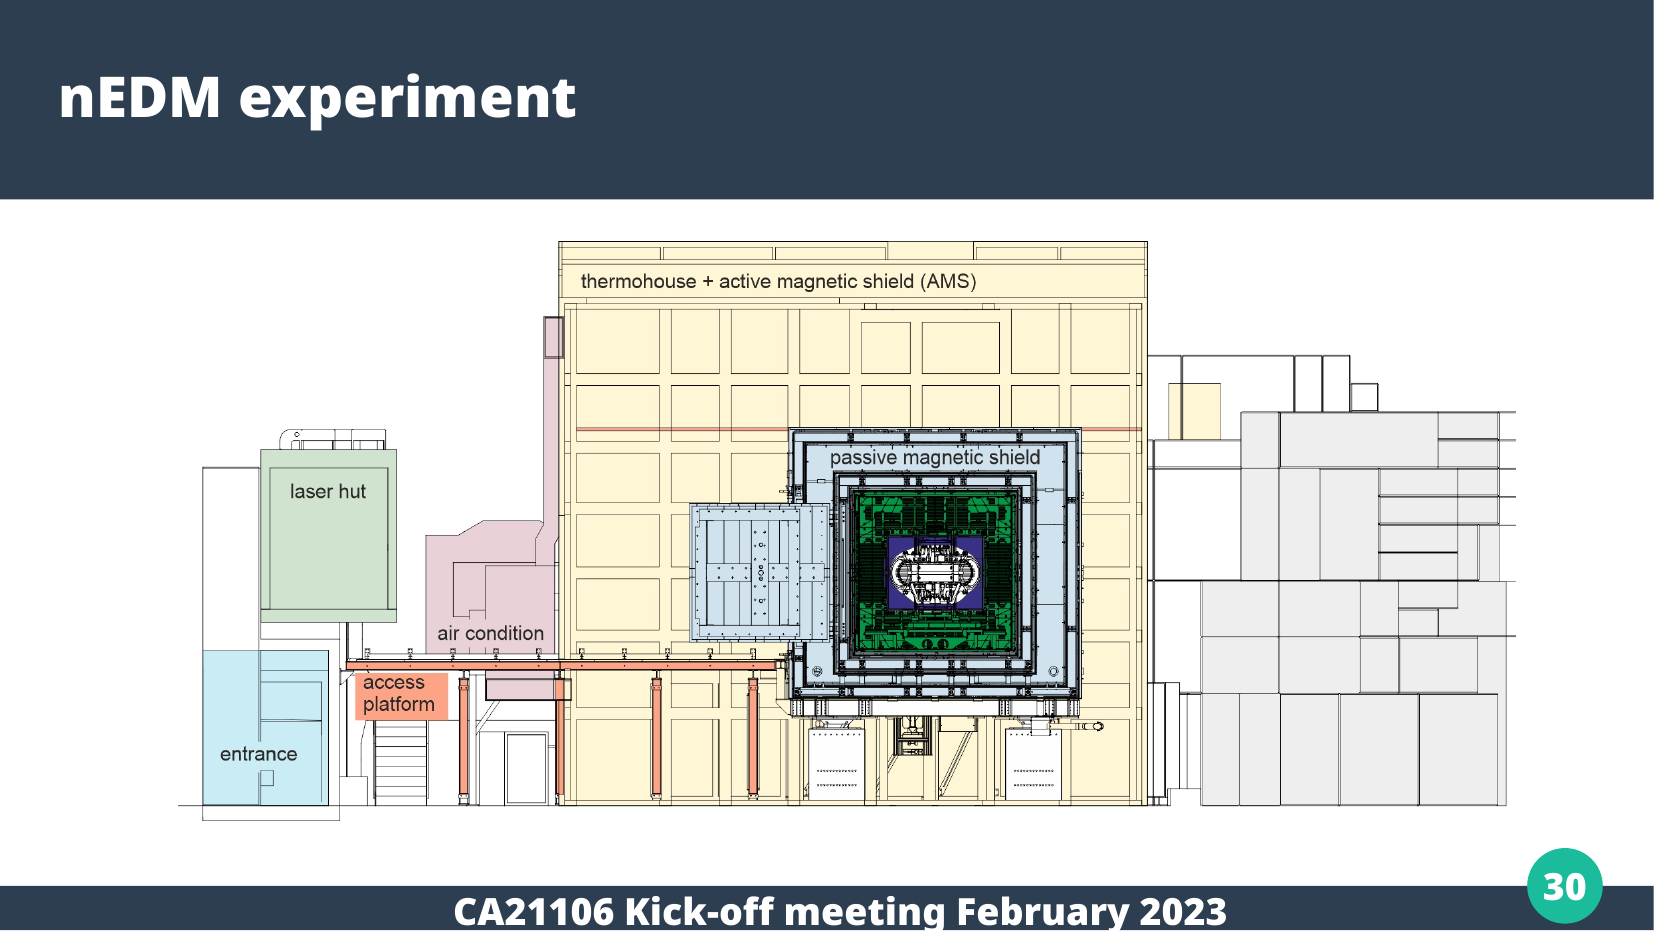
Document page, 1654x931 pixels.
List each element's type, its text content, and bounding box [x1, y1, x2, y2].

picture [178, 241, 1516, 821]
title nEDM experiment [59, 37, 1595, 155]
